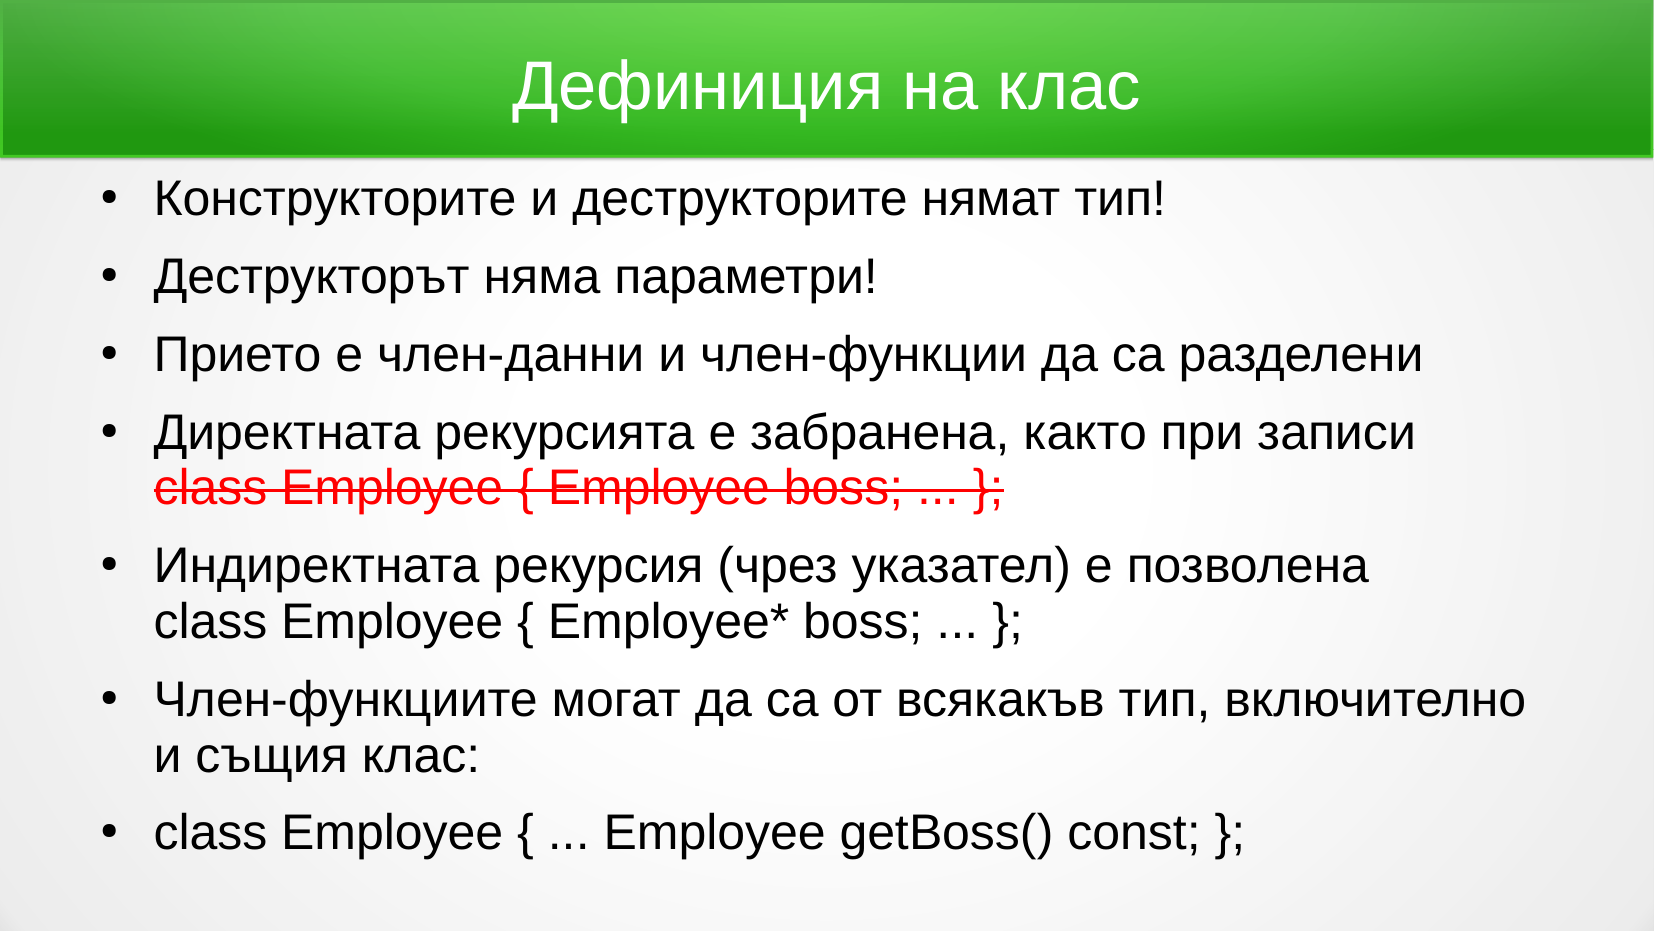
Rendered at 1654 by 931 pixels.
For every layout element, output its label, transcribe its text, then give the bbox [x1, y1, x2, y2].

title Дефиниция на клас [82, 37, 1571, 135]
list Конструкторите и деструкторите нямат тип! Деструкторът няма параметри! Прието е член-данни и член-функции да са разделени Директната рекурсията е забранена, както при записи class Employee { Employee boss; ... }; Индиректната рекурсия (чрез указател) е позволена class Employee { Employee* boss; ... }; Член-функциите могат да са от всякакъв тип, включително и същия клас: class Employee { ... Employee getBoss() const; }; [82, 170, 1538, 898]
